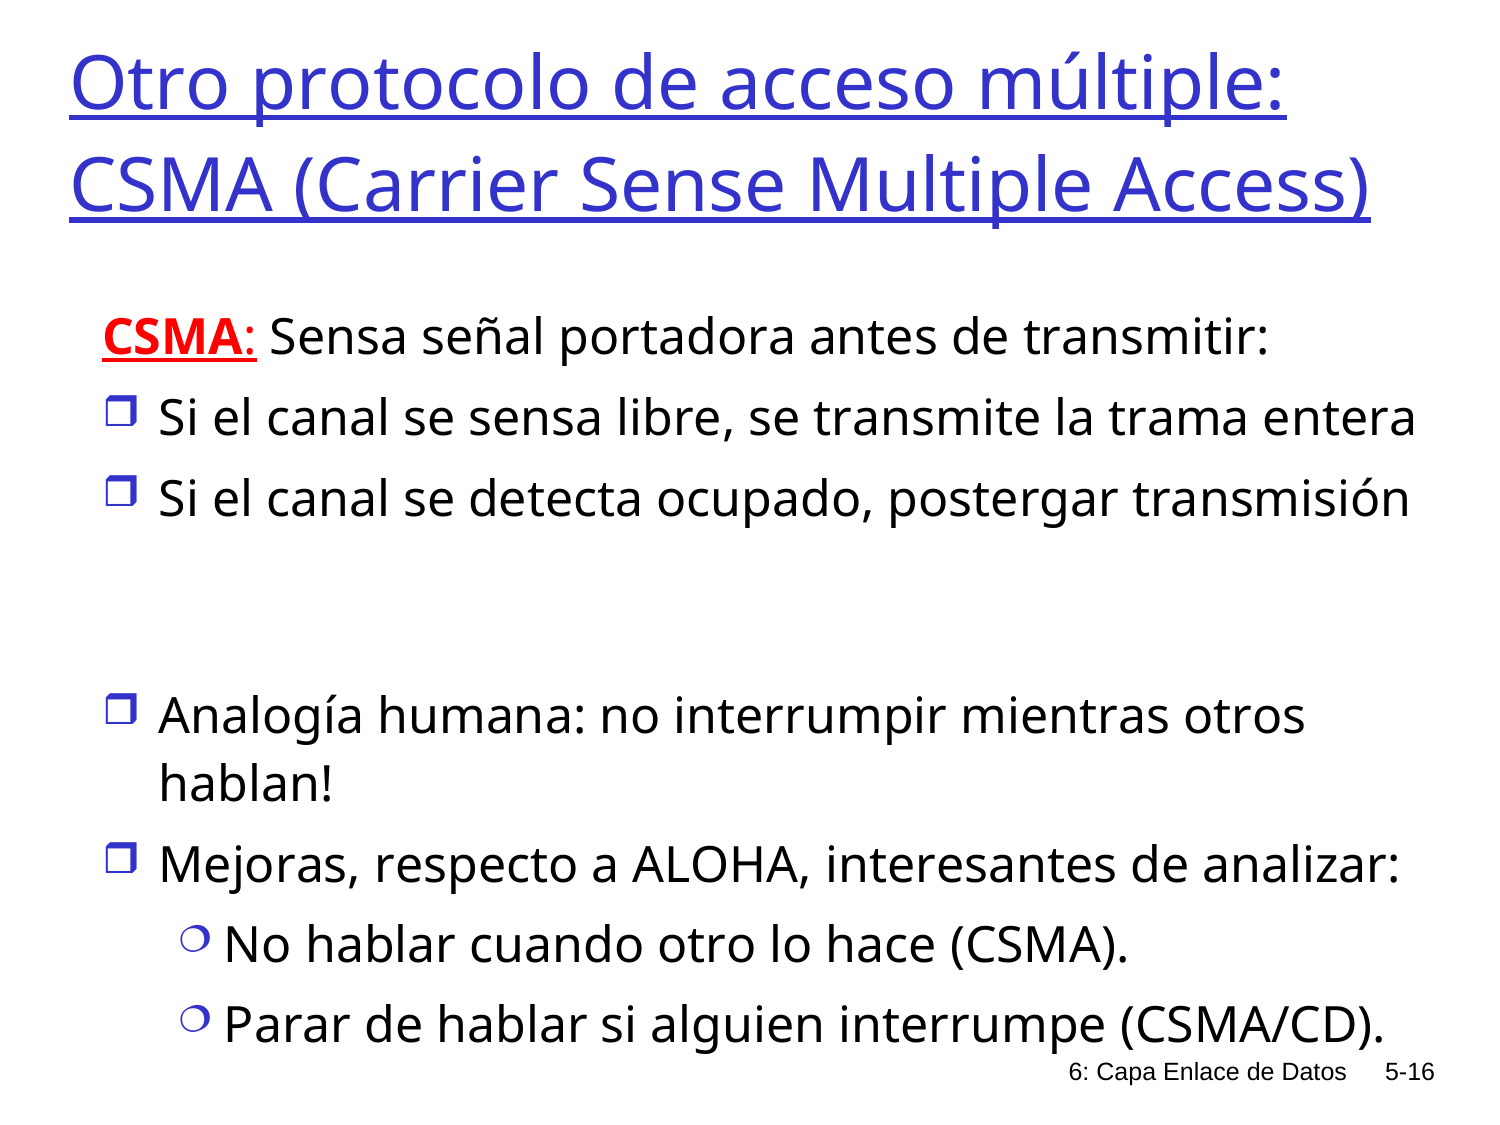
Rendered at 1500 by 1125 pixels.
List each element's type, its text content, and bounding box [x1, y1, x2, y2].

list CSMA: Sensa señal portadora antes de transmitir: Si el canal se sensa libre, se transmite la trama entera Si el canal se detecta ocupado, postergar transmisión Analogía humana: no interrumpir mientras otros hablan! Mejoras, respecto a ALOHA, interesantes de analizar: No hablar cuando otro lo hace (CSMA). Parar de hablar si alguien interrumpe (CSMA/CD). [87, 293, 1449, 878]
title Otro protocolo de acceso múltiple: CSMA (Carrier Sense Multiple Access) [54, 37, 1444, 225]
